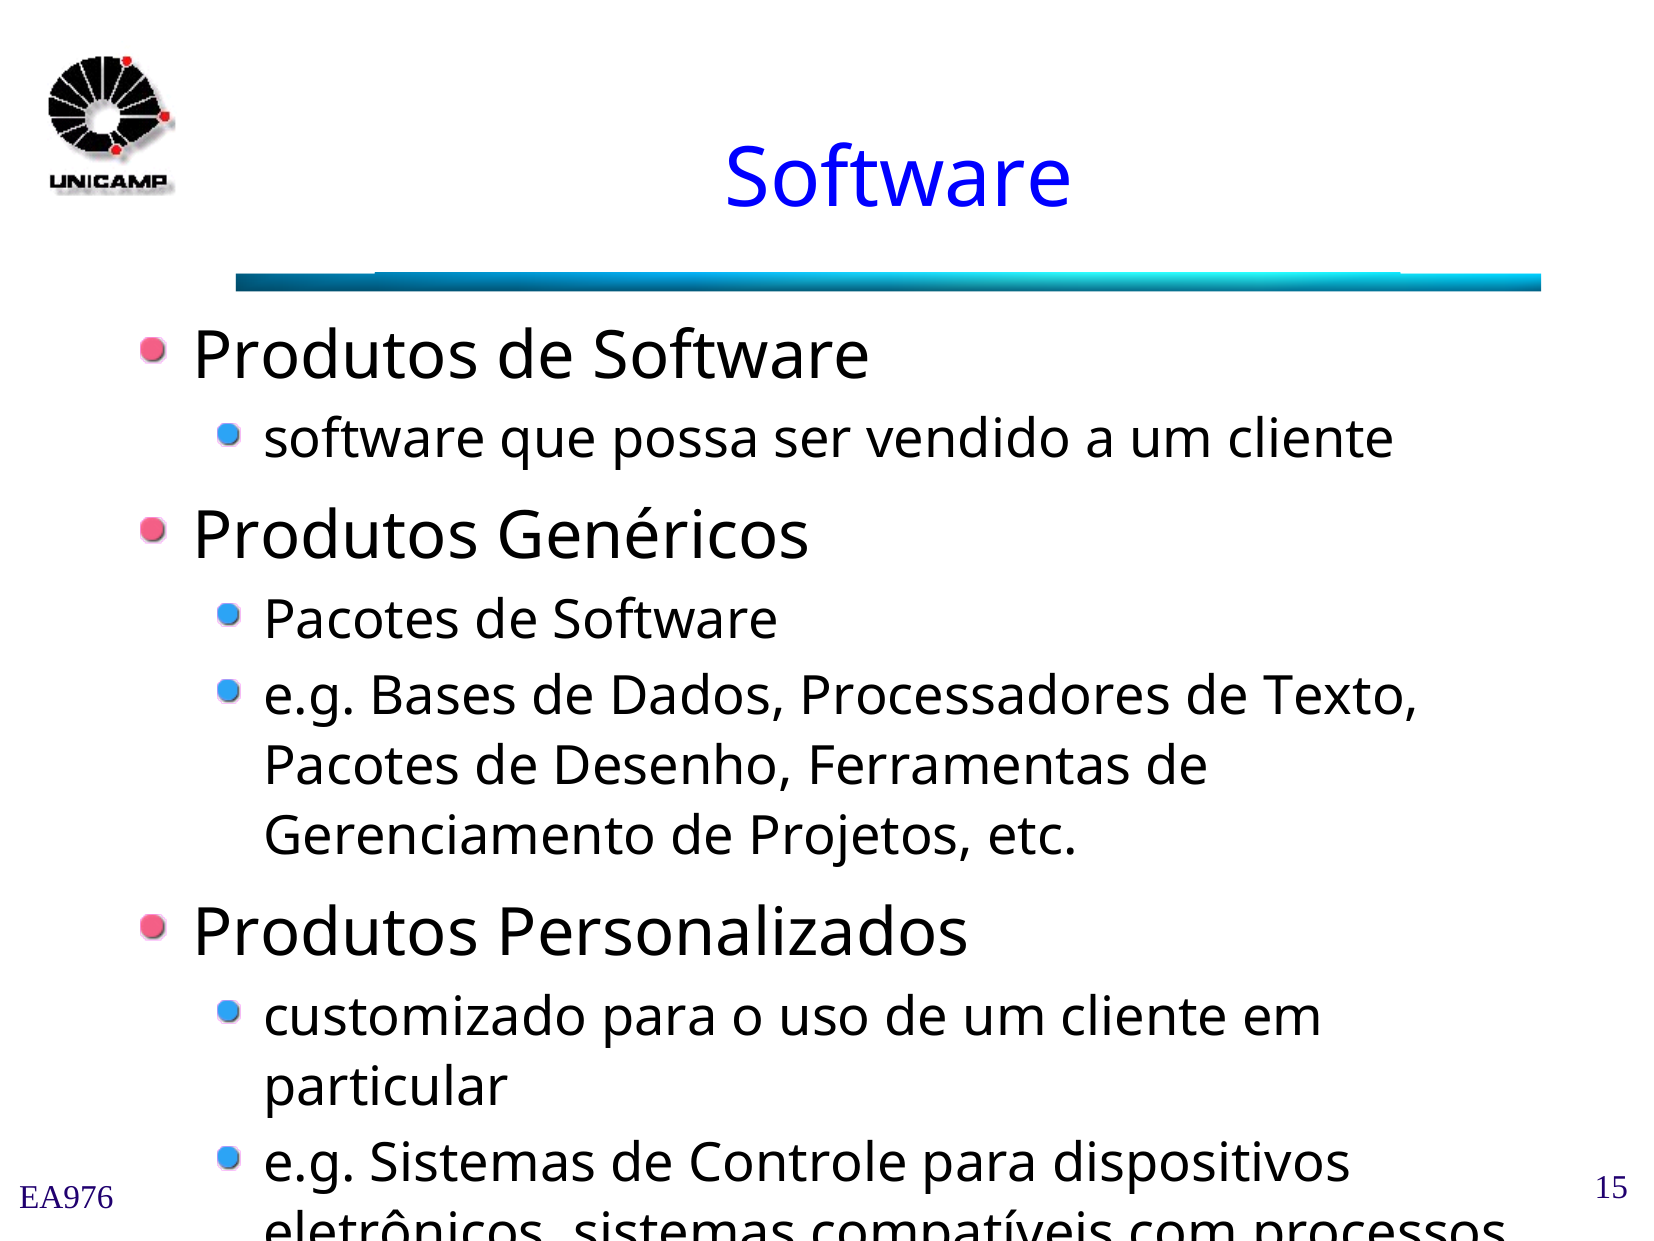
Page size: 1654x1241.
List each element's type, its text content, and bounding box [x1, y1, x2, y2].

list Produtos de Software software que possa ser vendido a um cliente Produtos Genéricos Pacotes de Software e.g. Bases de Dados, Processadores de Texto, Pacotes de Desenho, Ferramentas de Gerenciamento de Projetos, etc. Produtos Personalizados customizado para o uso de um cliente em particular e.g. Sistemas de Controle para dispositivos eletrônicos, sistemas compatíveis com processos de negócios, etc. [121, 309, 1534, 1199]
title Software [264, 21, 1534, 229]
picture [125, 272, 1654, 295]
